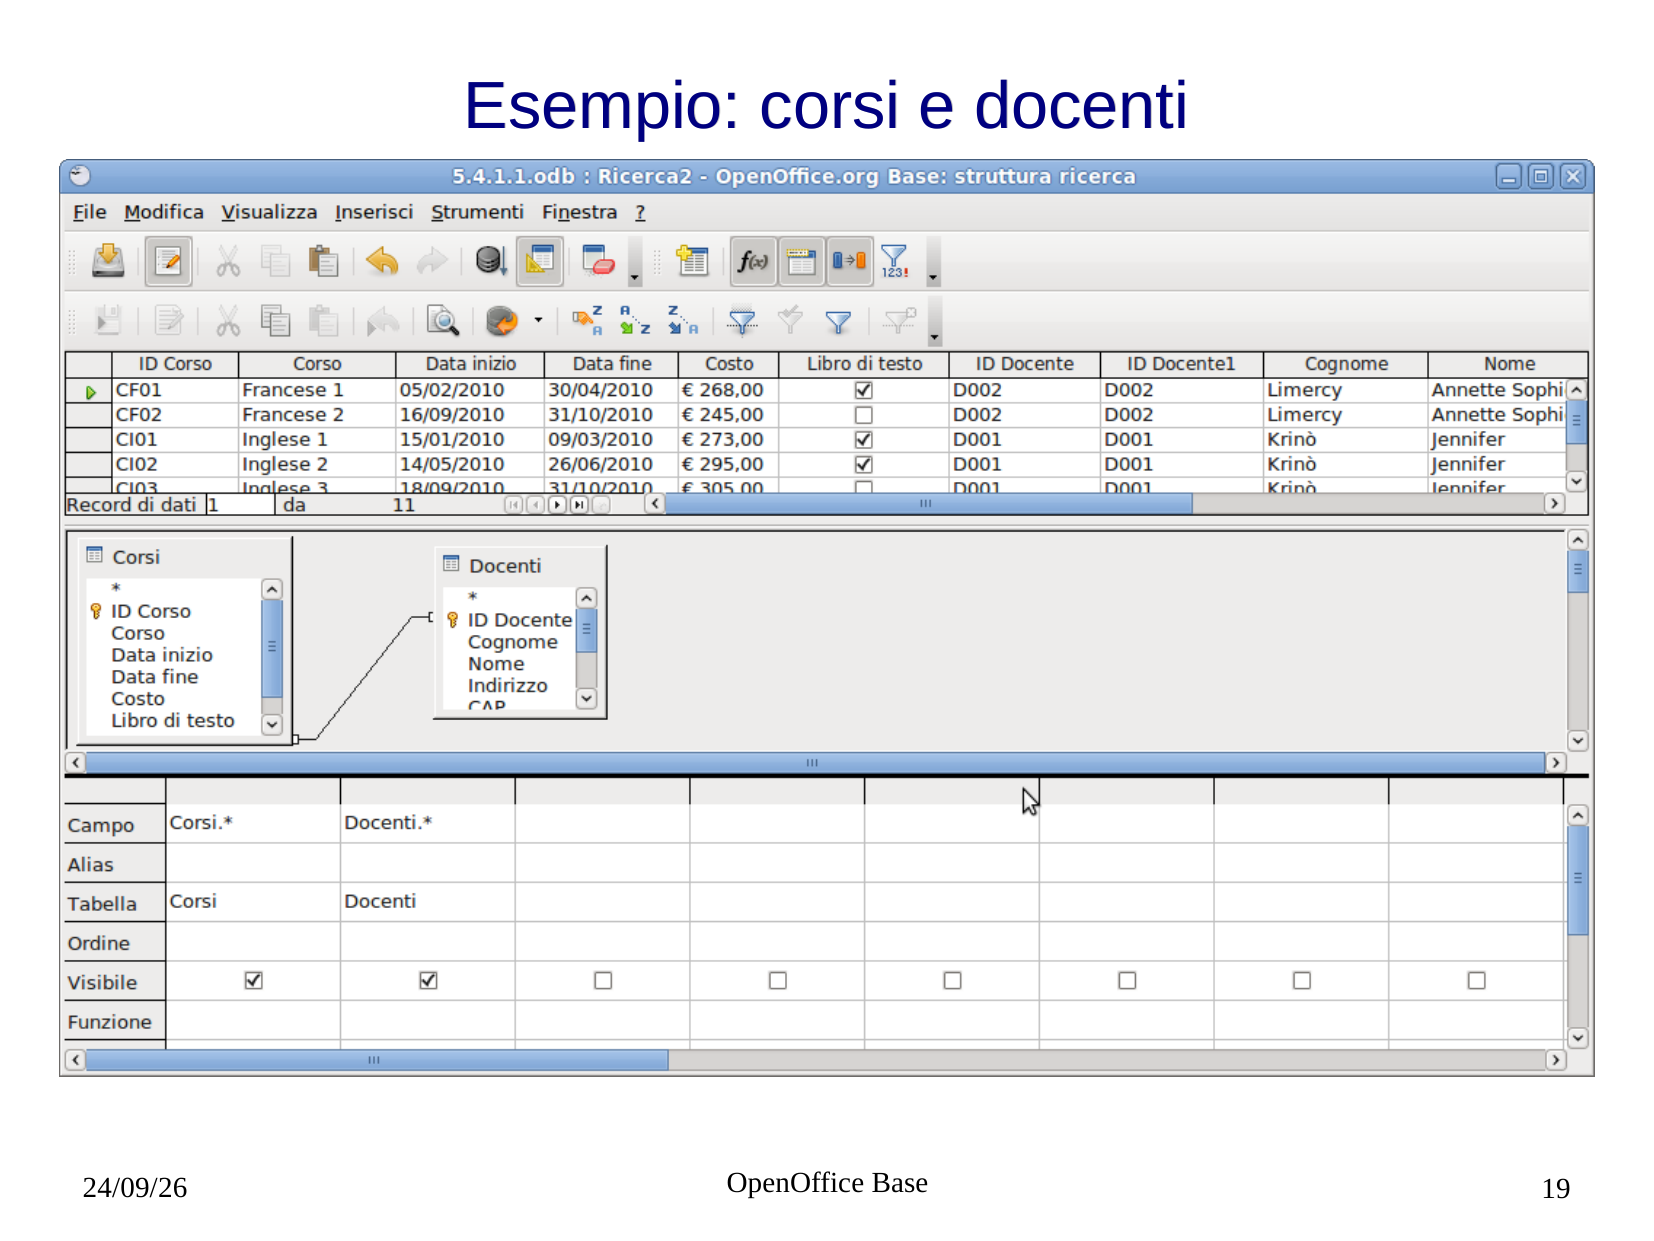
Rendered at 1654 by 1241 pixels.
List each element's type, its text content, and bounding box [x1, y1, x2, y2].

title Esempio: corsi e docenti [82, 49, 1571, 159]
picture [59, 159, 1595, 1078]
